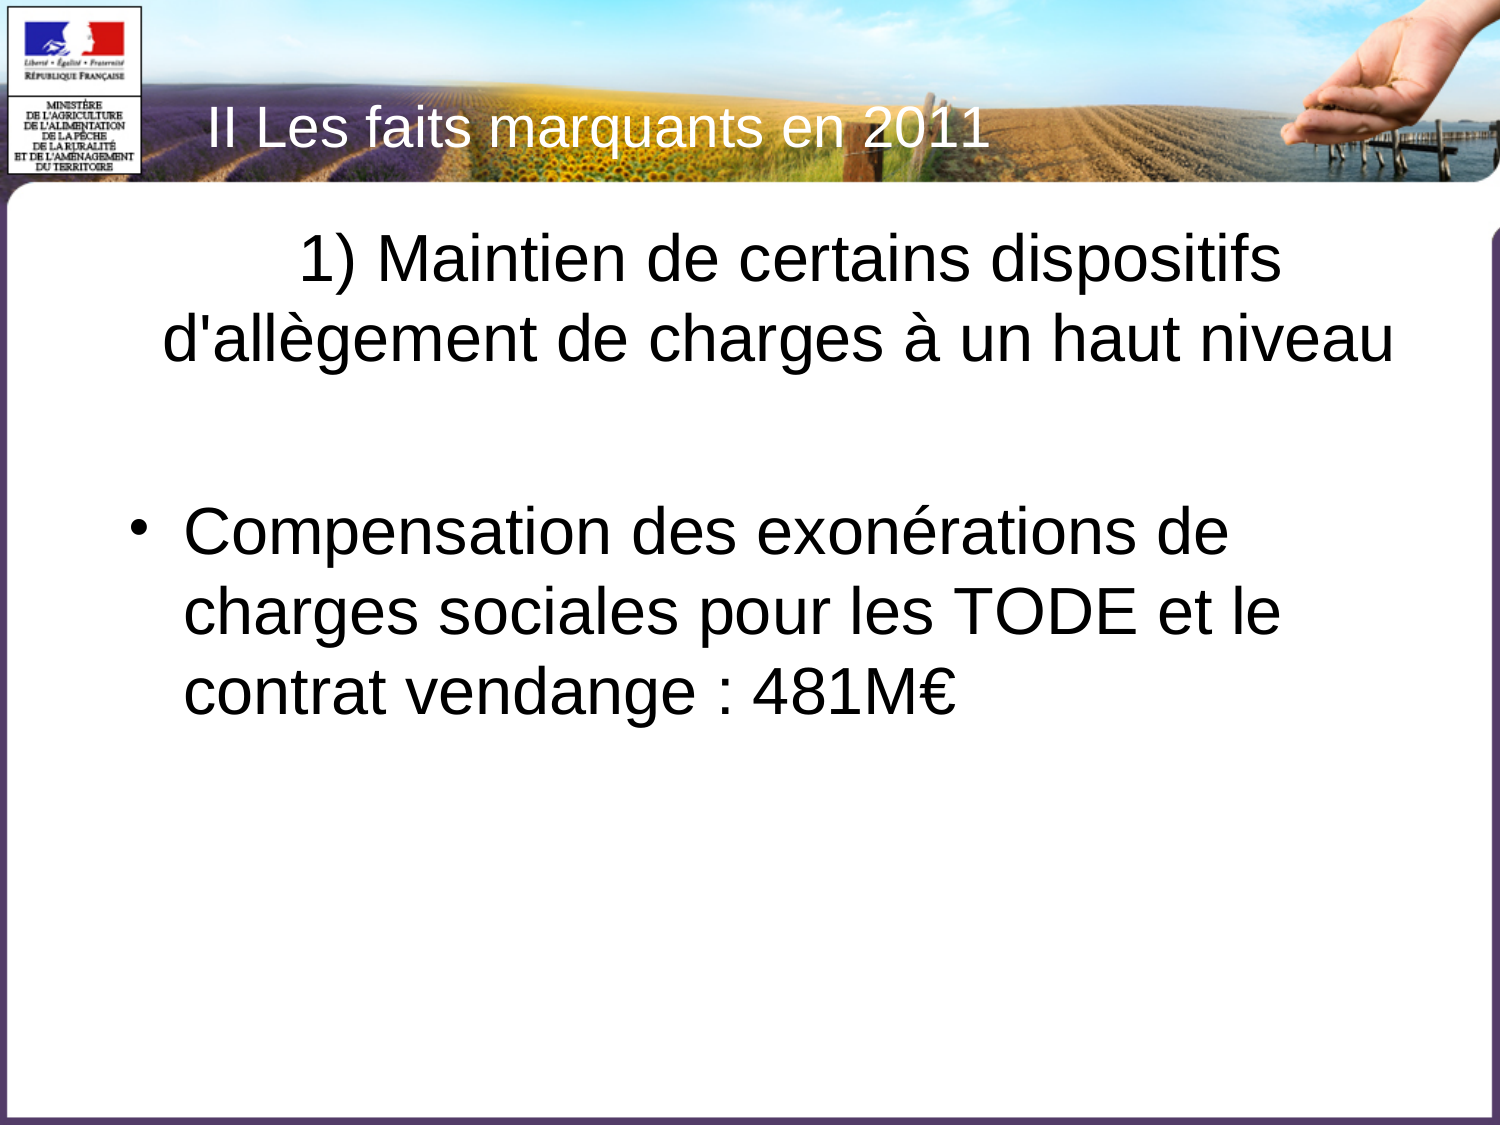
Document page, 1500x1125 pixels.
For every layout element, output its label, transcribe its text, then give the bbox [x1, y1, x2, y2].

picture [0, 0, 1500, 1125]
text_box II Les faits marquants en 2011 [206, 88, 1372, 159]
list 1) Maintien de certains dispositifs d'allègement de charges à un haut niveau Compensation des exonérations de charges sociales pour les TODE et le contrat vendange : 481M€ [112, 206, 1447, 1021]
